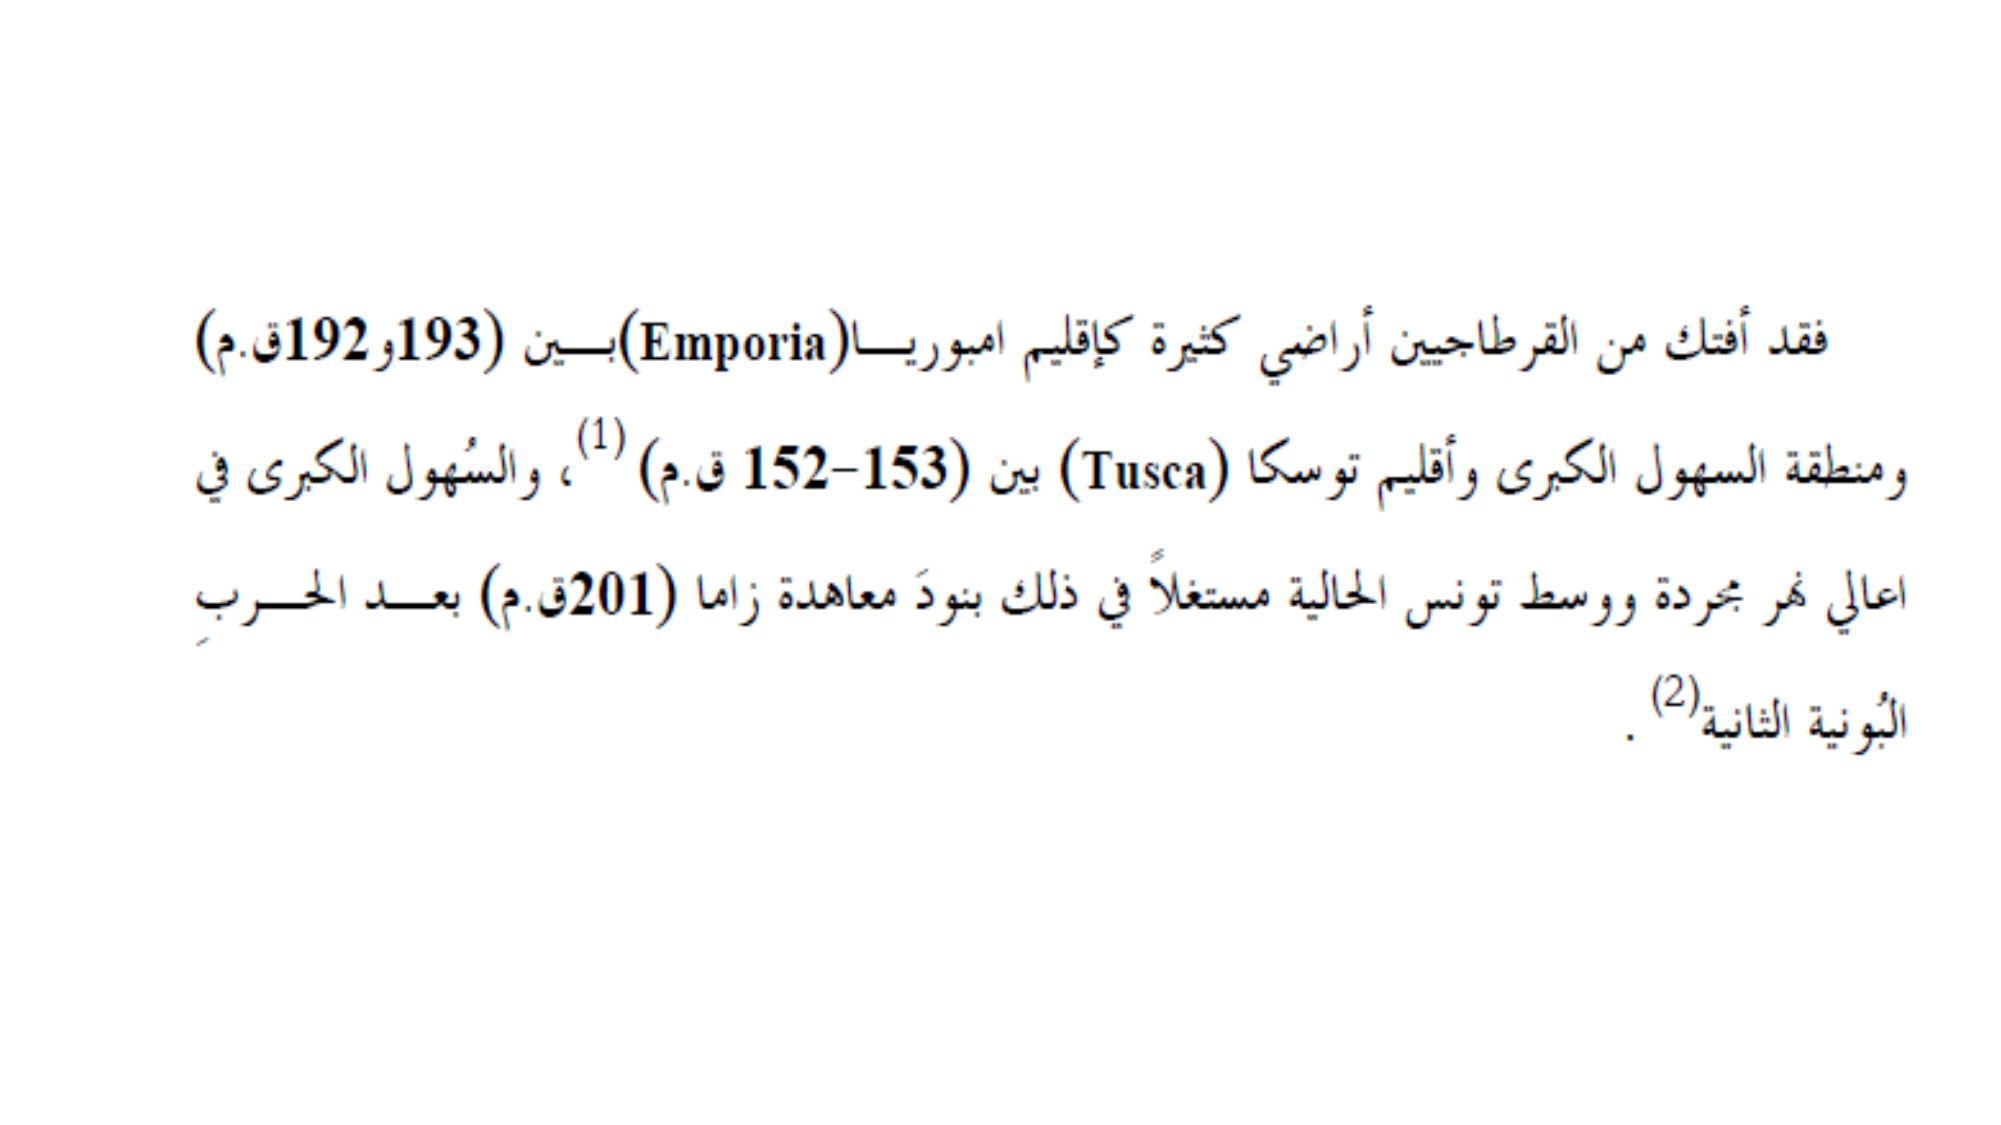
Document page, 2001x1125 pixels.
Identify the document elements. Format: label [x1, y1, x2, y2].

picture [149, 295, 1923, 850]
